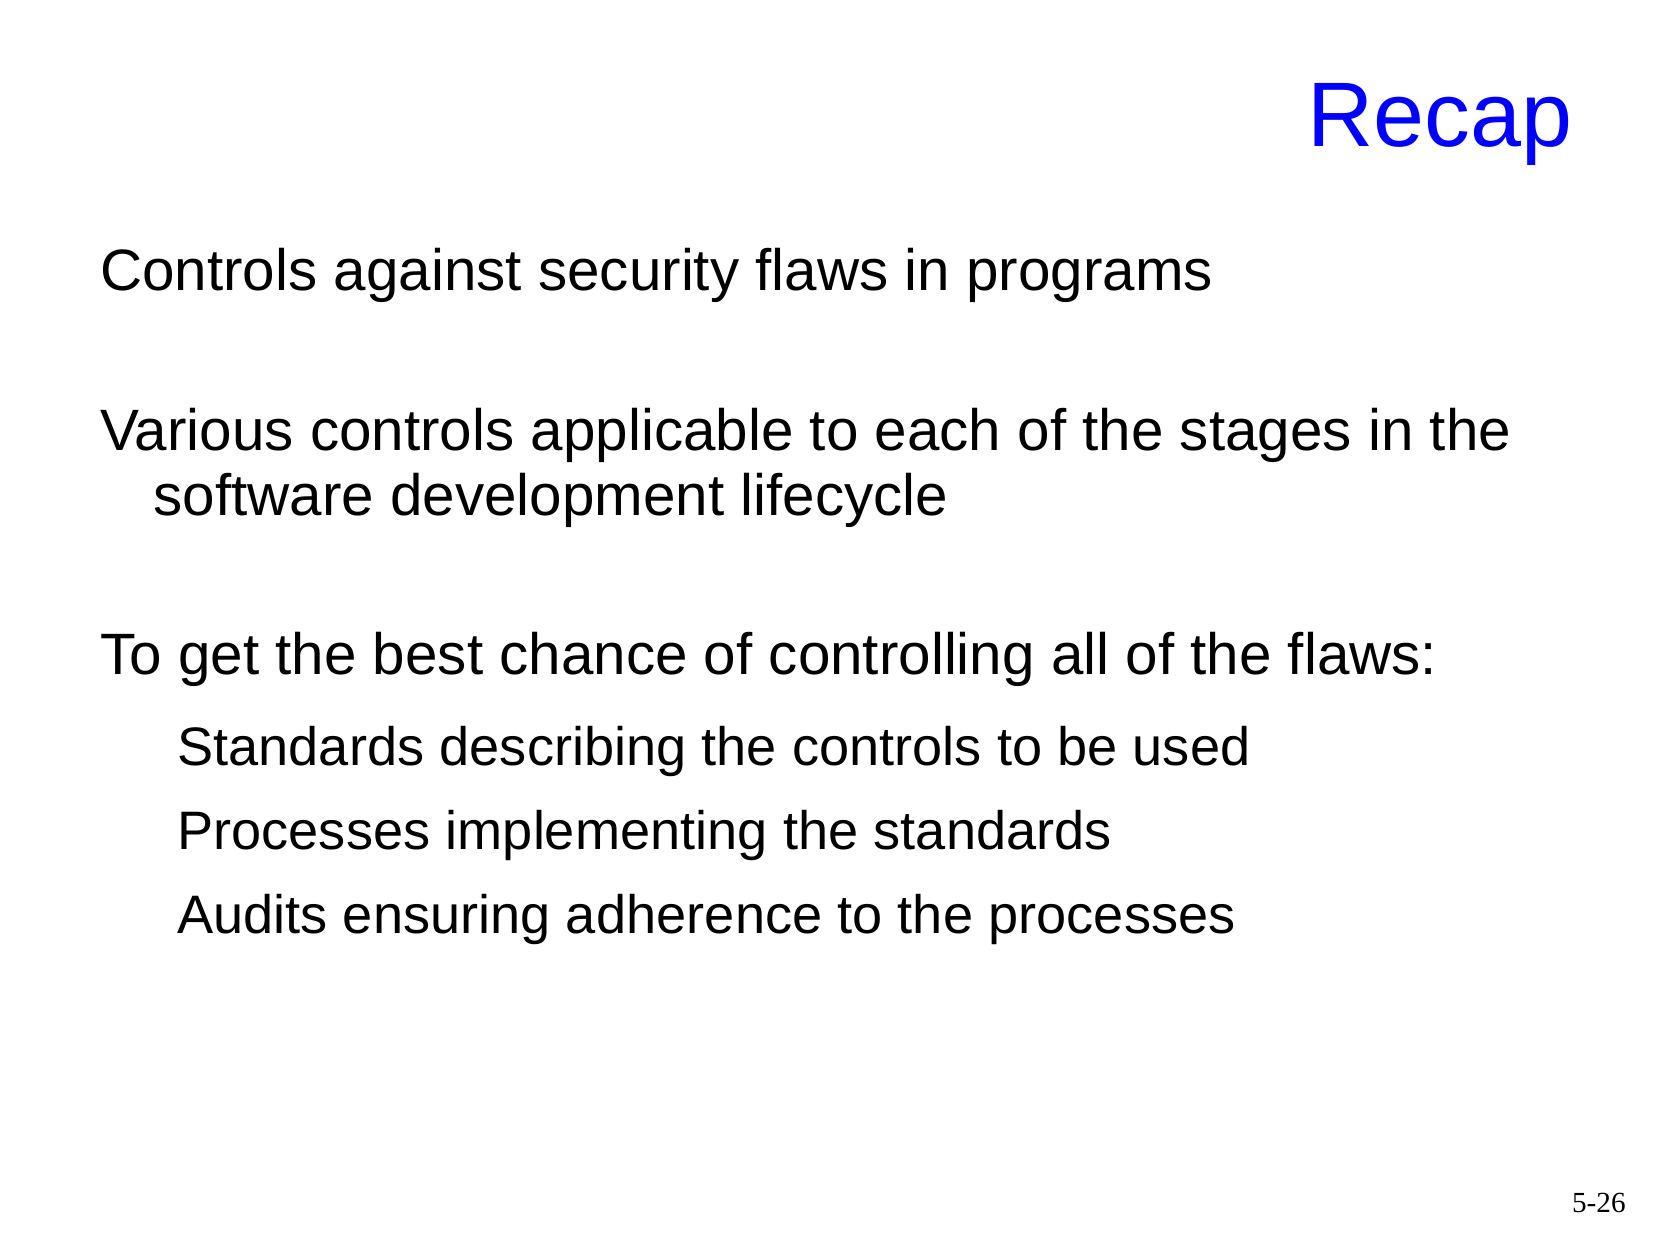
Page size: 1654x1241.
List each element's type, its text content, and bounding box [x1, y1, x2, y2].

list Controls against security flaws in programs Various controls applicable to each of the stages in the software development lifecycle To get the best chance of controlling all of the flaws: Standards describing the controls to be used Processes implementing the standards Audits ensuring adherence to the processes [82, 237, 1571, 1156]
title Recap [84, 18, 1573, 211]
